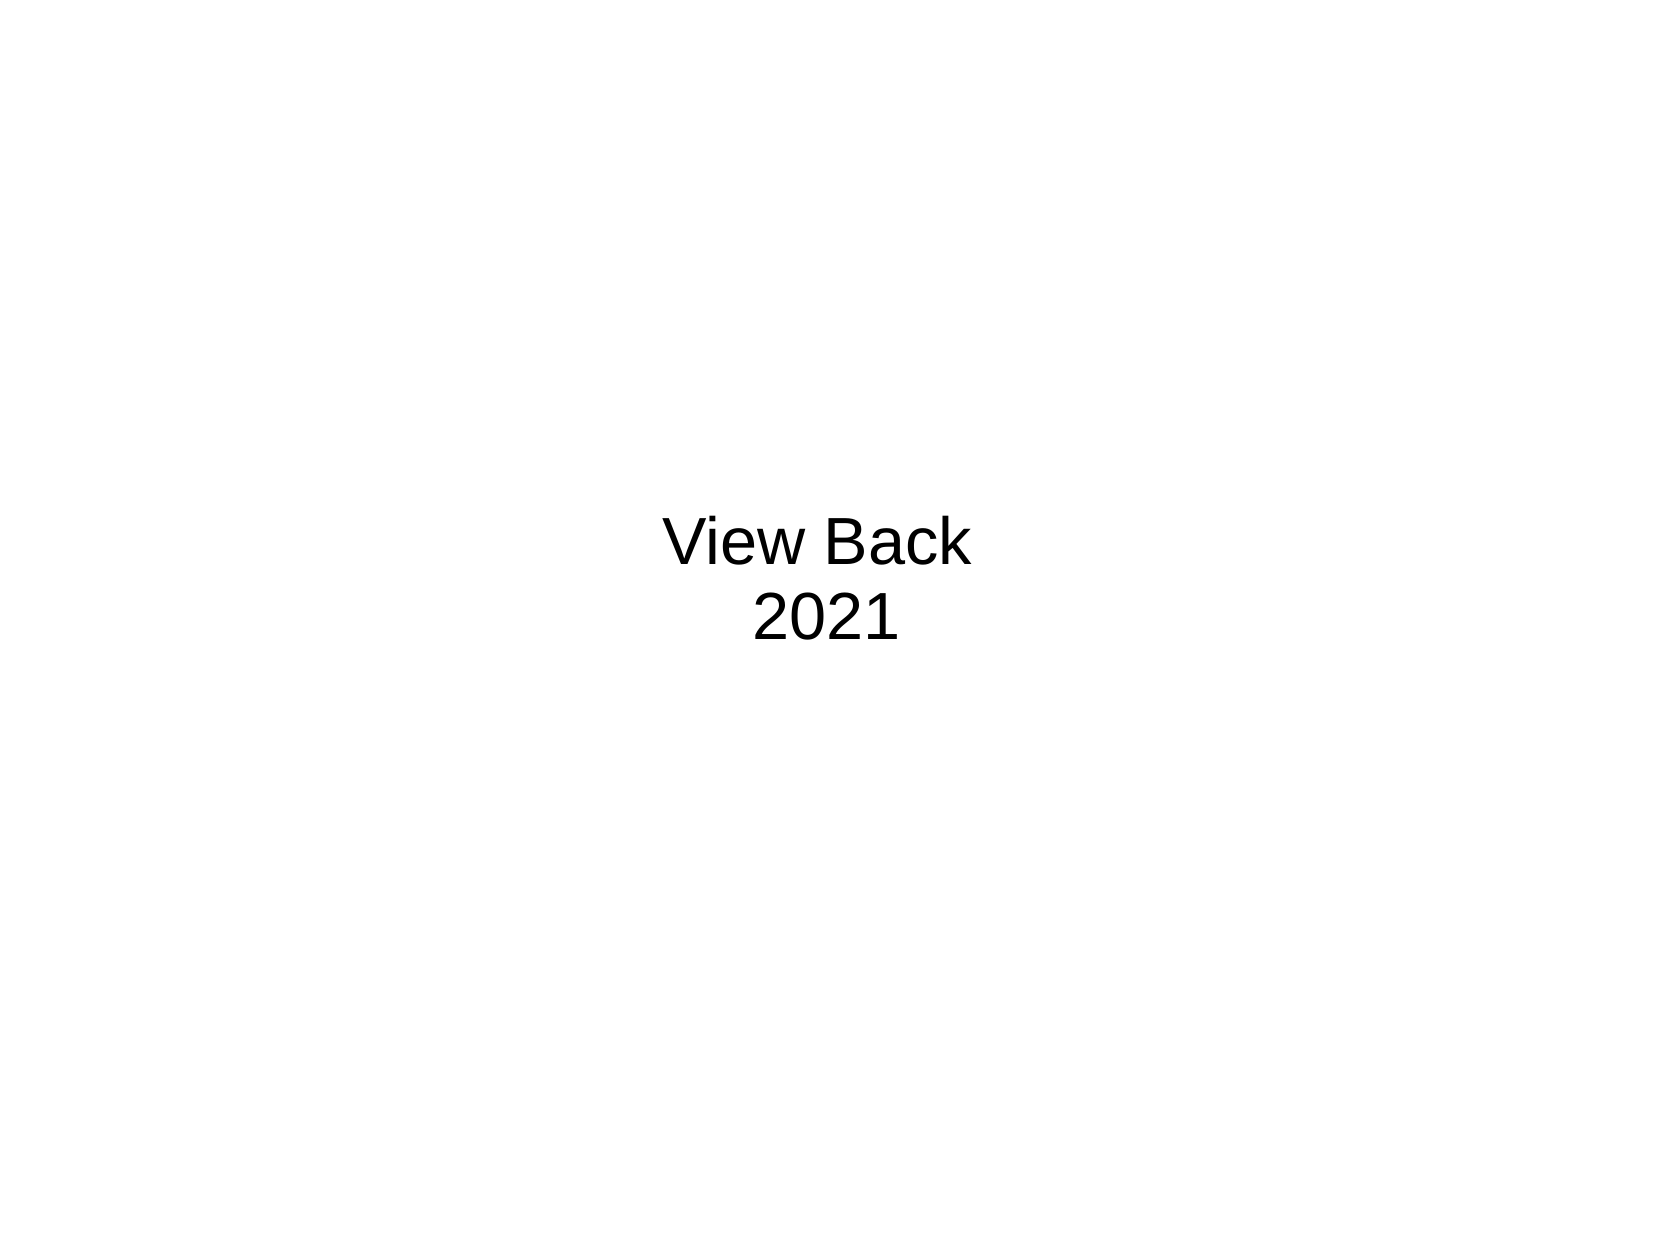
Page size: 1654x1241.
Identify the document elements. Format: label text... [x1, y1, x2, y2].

subtitle View Back 2021 [82, 49, 1571, 1109]
